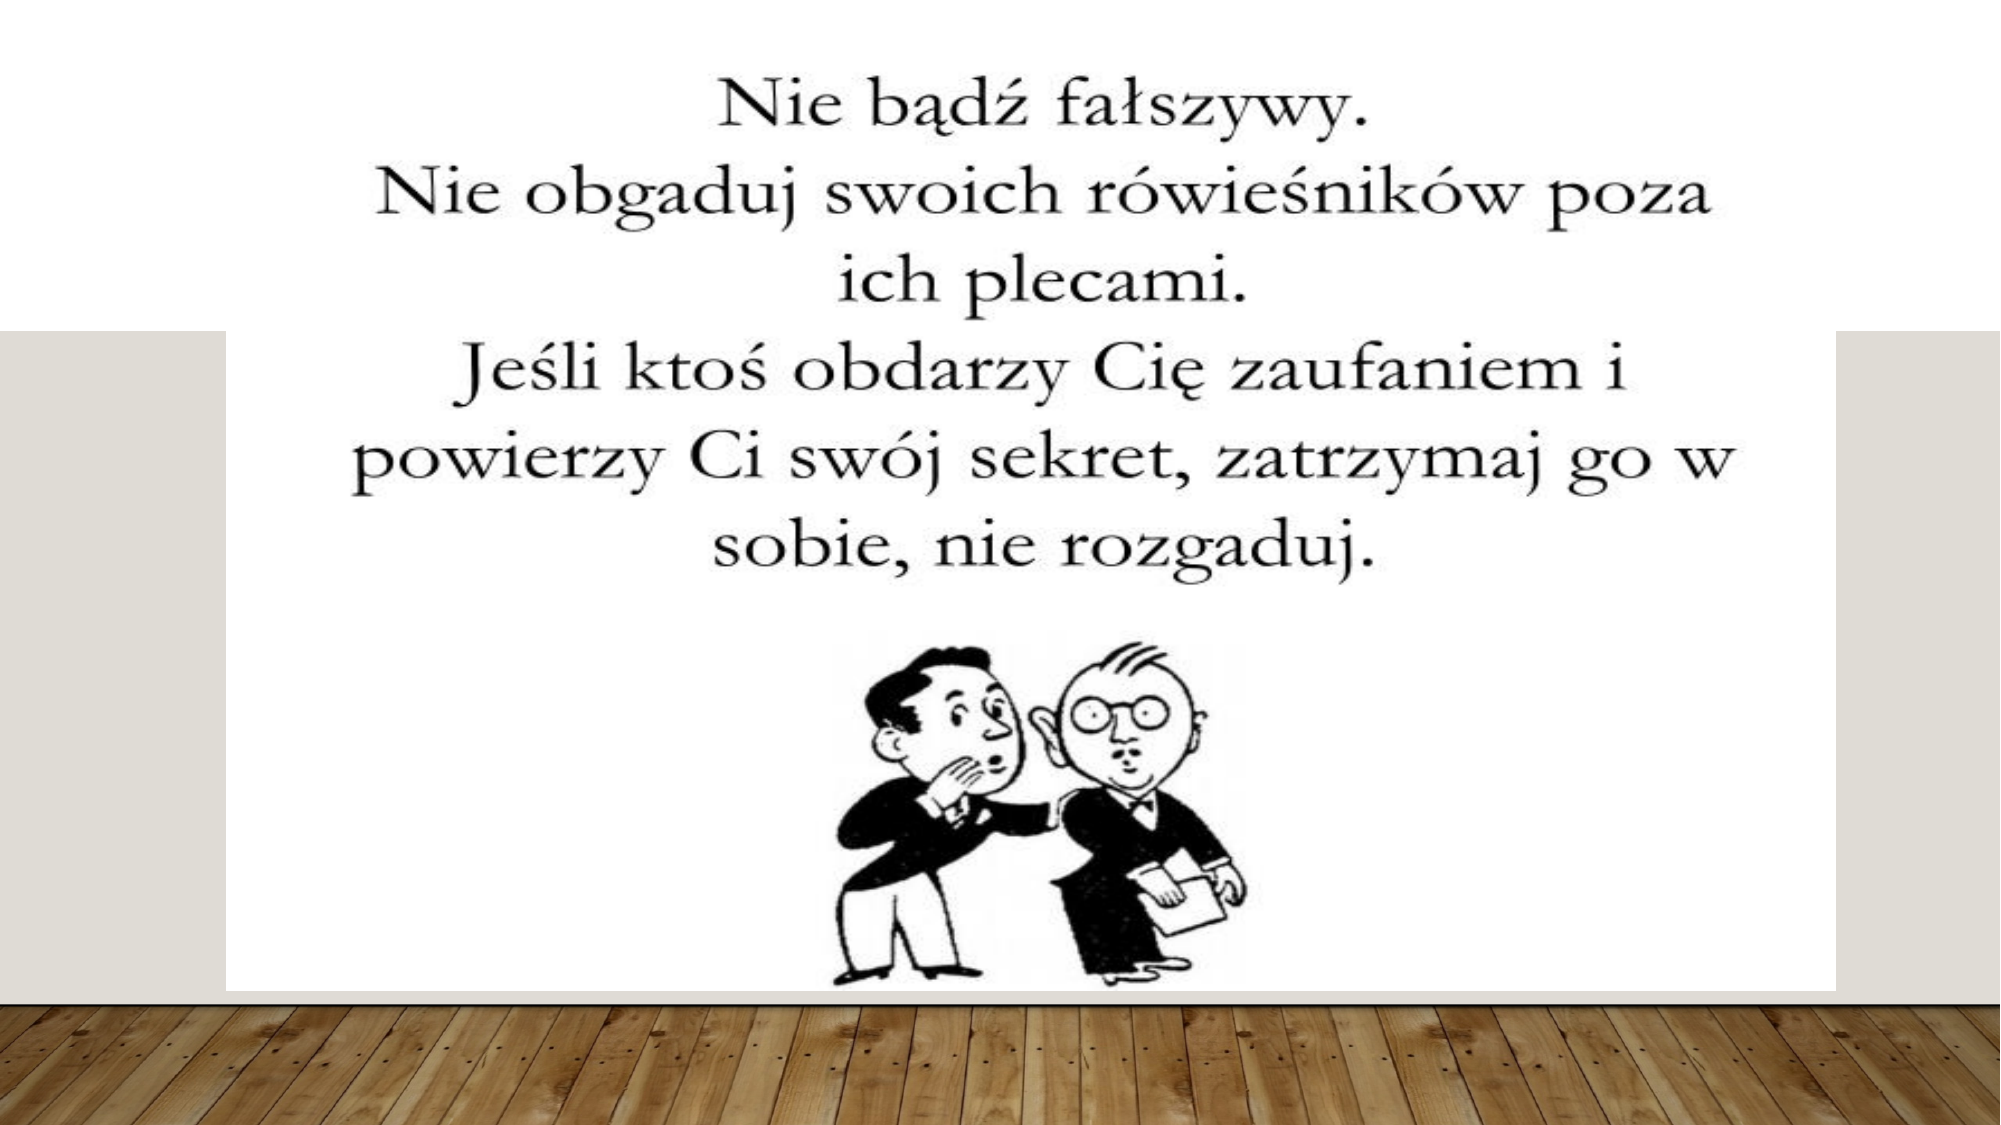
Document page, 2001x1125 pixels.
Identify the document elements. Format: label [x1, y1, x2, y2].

picture [0, 1007, 2000, 1125]
picture [226, 0, 1836, 991]
